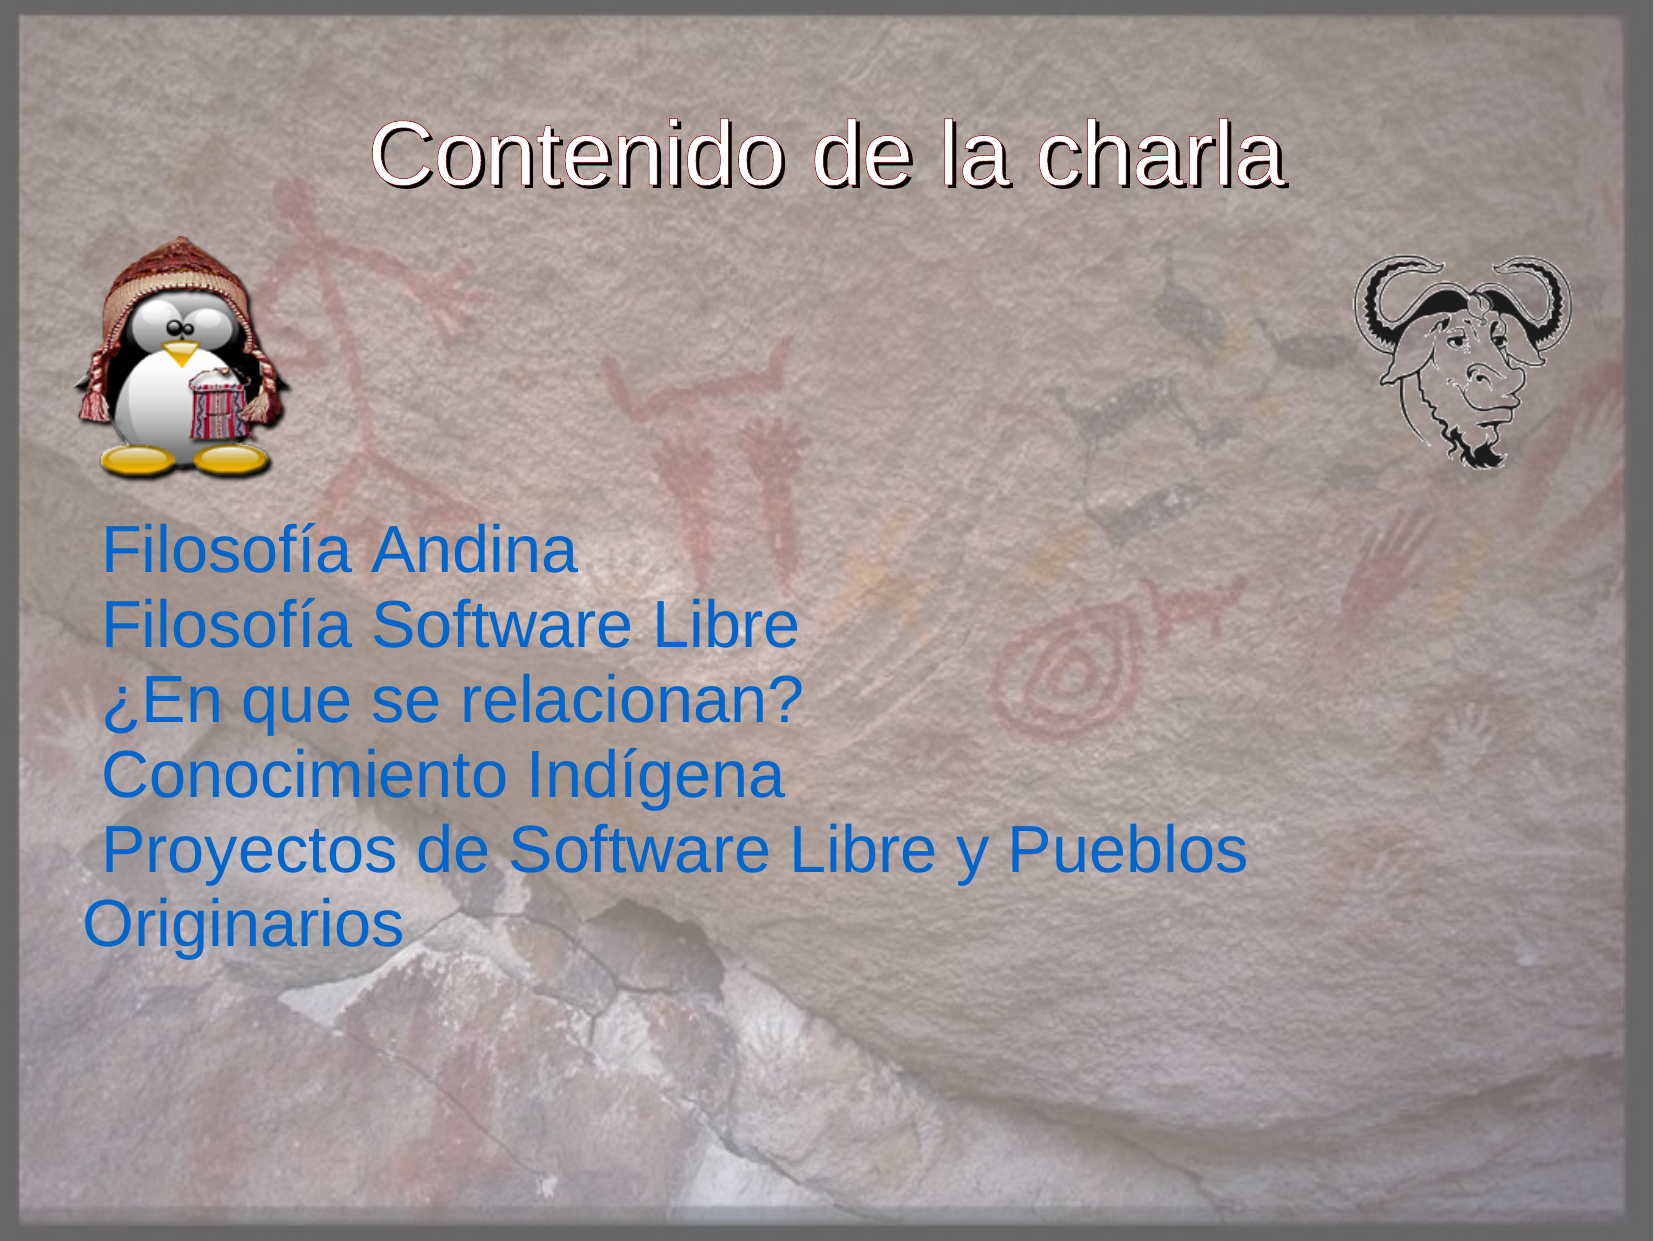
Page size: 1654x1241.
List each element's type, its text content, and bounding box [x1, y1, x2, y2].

picture [0, 0, 1654, 1241]
subtitle Filosofía Andina Filosofía Software Libre ¿En que se relacionan? Conocimiento Indígena Proyectos de Software Libre y Pueblos Originarios [82, 290, 1565, 1109]
title Contenido de la charla [82, 49, 1571, 257]
